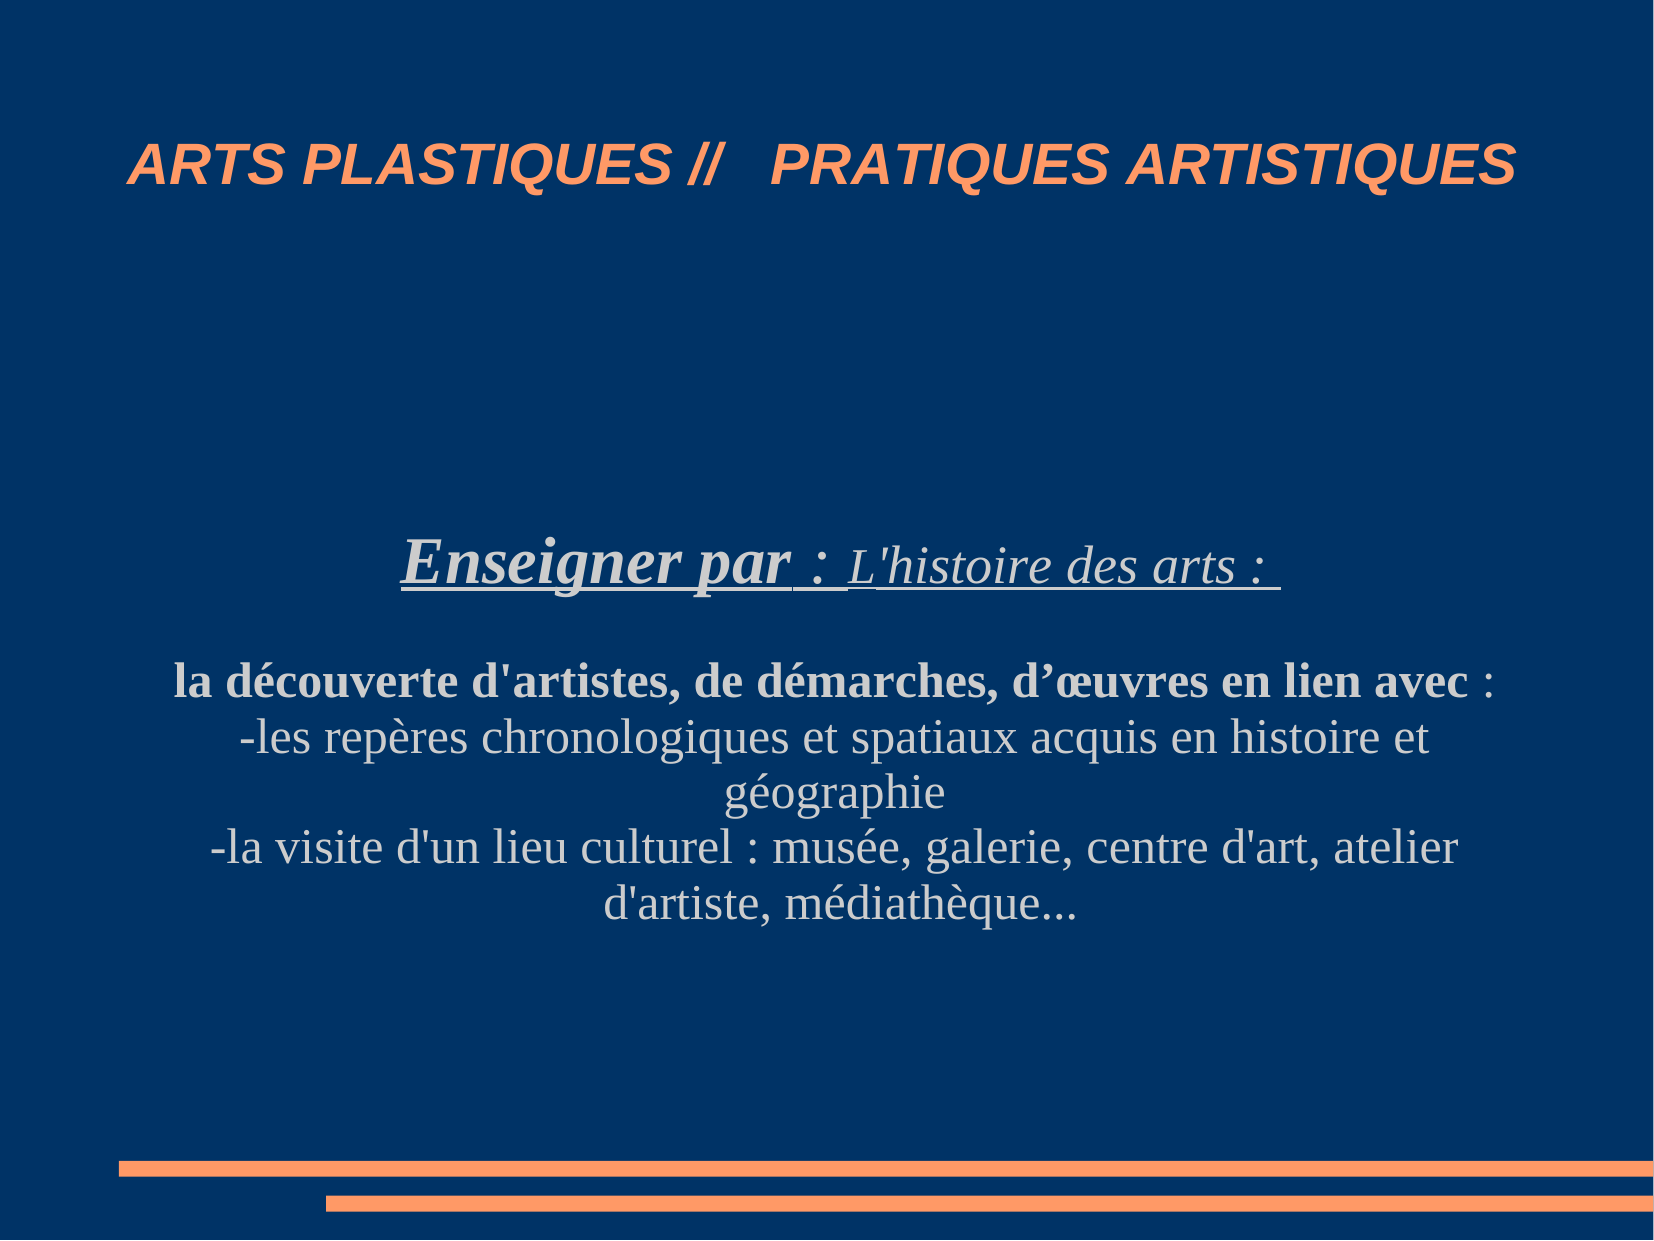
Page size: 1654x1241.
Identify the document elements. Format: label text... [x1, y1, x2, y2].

subtitle Enseigner par : L'histoire des arts : la découverte d'artistes, de démarches, d’œuvres en lien avec : -les repères chronologiques et spatiaux acquis en histoire et géographie -la visite d'un lieu culturel : musée, galerie, centre d'art, atelier d'artiste, médiathèque... [121, 322, 1561, 1132]
title ARTS PLASTIQUES // PRATIQUES ARTISTIQUES [123, 29, 1536, 322]
